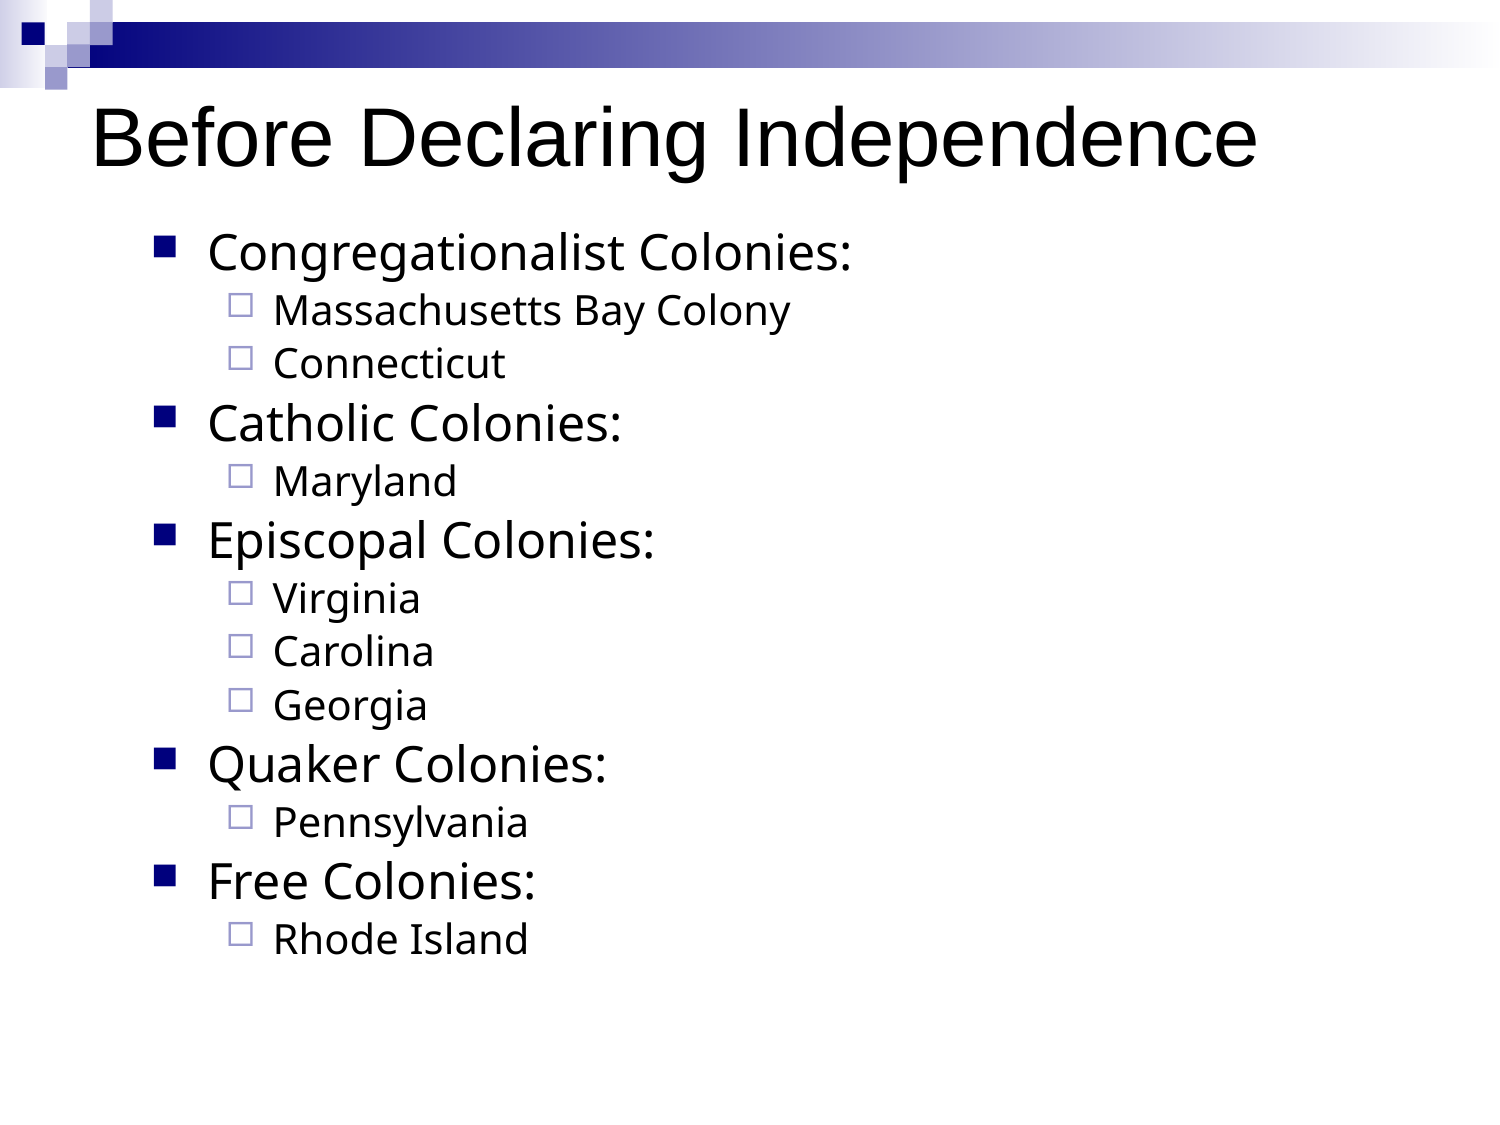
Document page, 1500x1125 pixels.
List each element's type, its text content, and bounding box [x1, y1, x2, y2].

list Congregationalist Colonies: Massachusetts Bay Colony Connecticut Catholic Colonies: Maryland Episcopal Colonies: Virginia Carolina Georgia Quaker Colonies: Pennsylvania Free Colonies: Rhode Island [135, 219, 1412, 1024]
title Before Declaring Independence [75, 54, 1425, 212]
